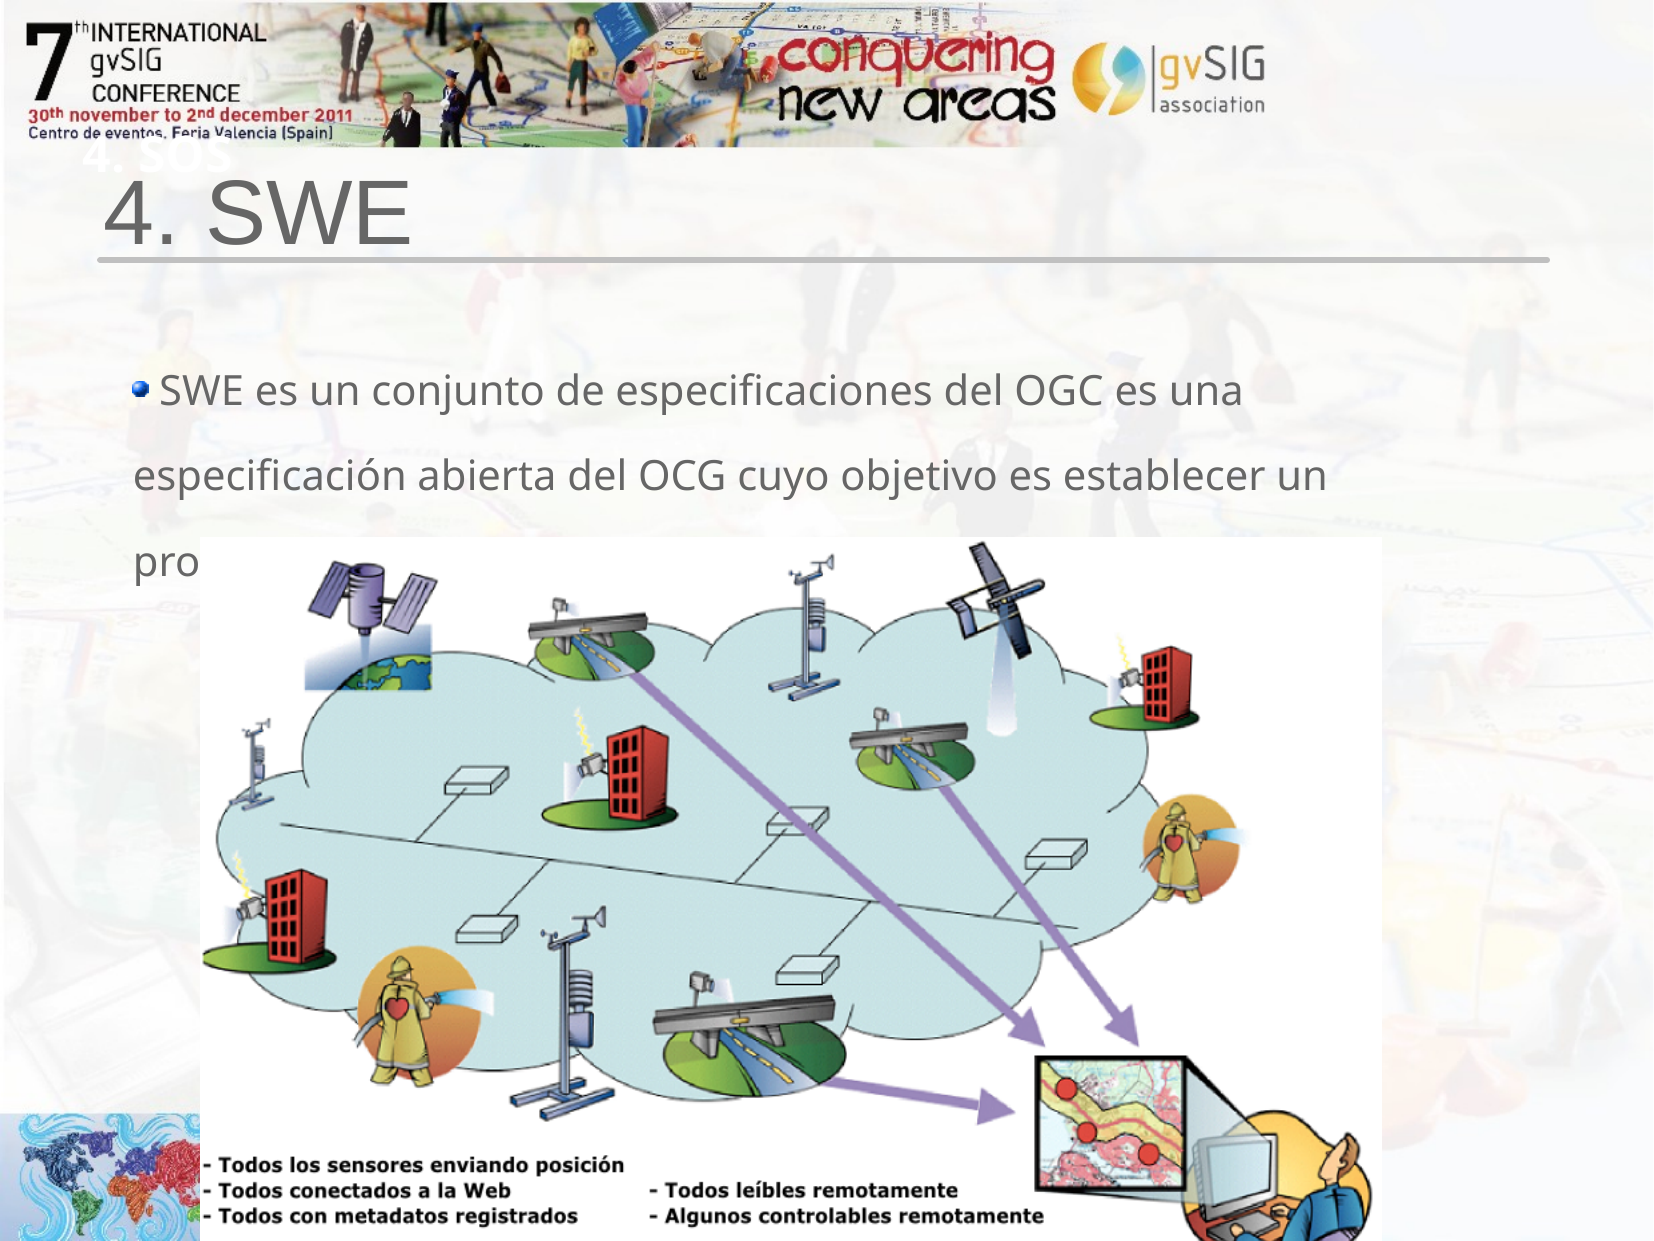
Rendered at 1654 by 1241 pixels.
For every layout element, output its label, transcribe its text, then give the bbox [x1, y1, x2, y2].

subtitle [88, 295, 1577, 1114]
text_box 4. SWE [88, 153, 430, 272]
picture [0, 0, 1654, 1241]
text_box SWE es un conjunto de especificaciones del OGC es una especificación abierta del OCG cuyo objetivo es establecer un protocolo de comunicación de datos se sensores [118, 324, 1477, 1004]
title 4. SOS [82, 49, 1571, 257]
